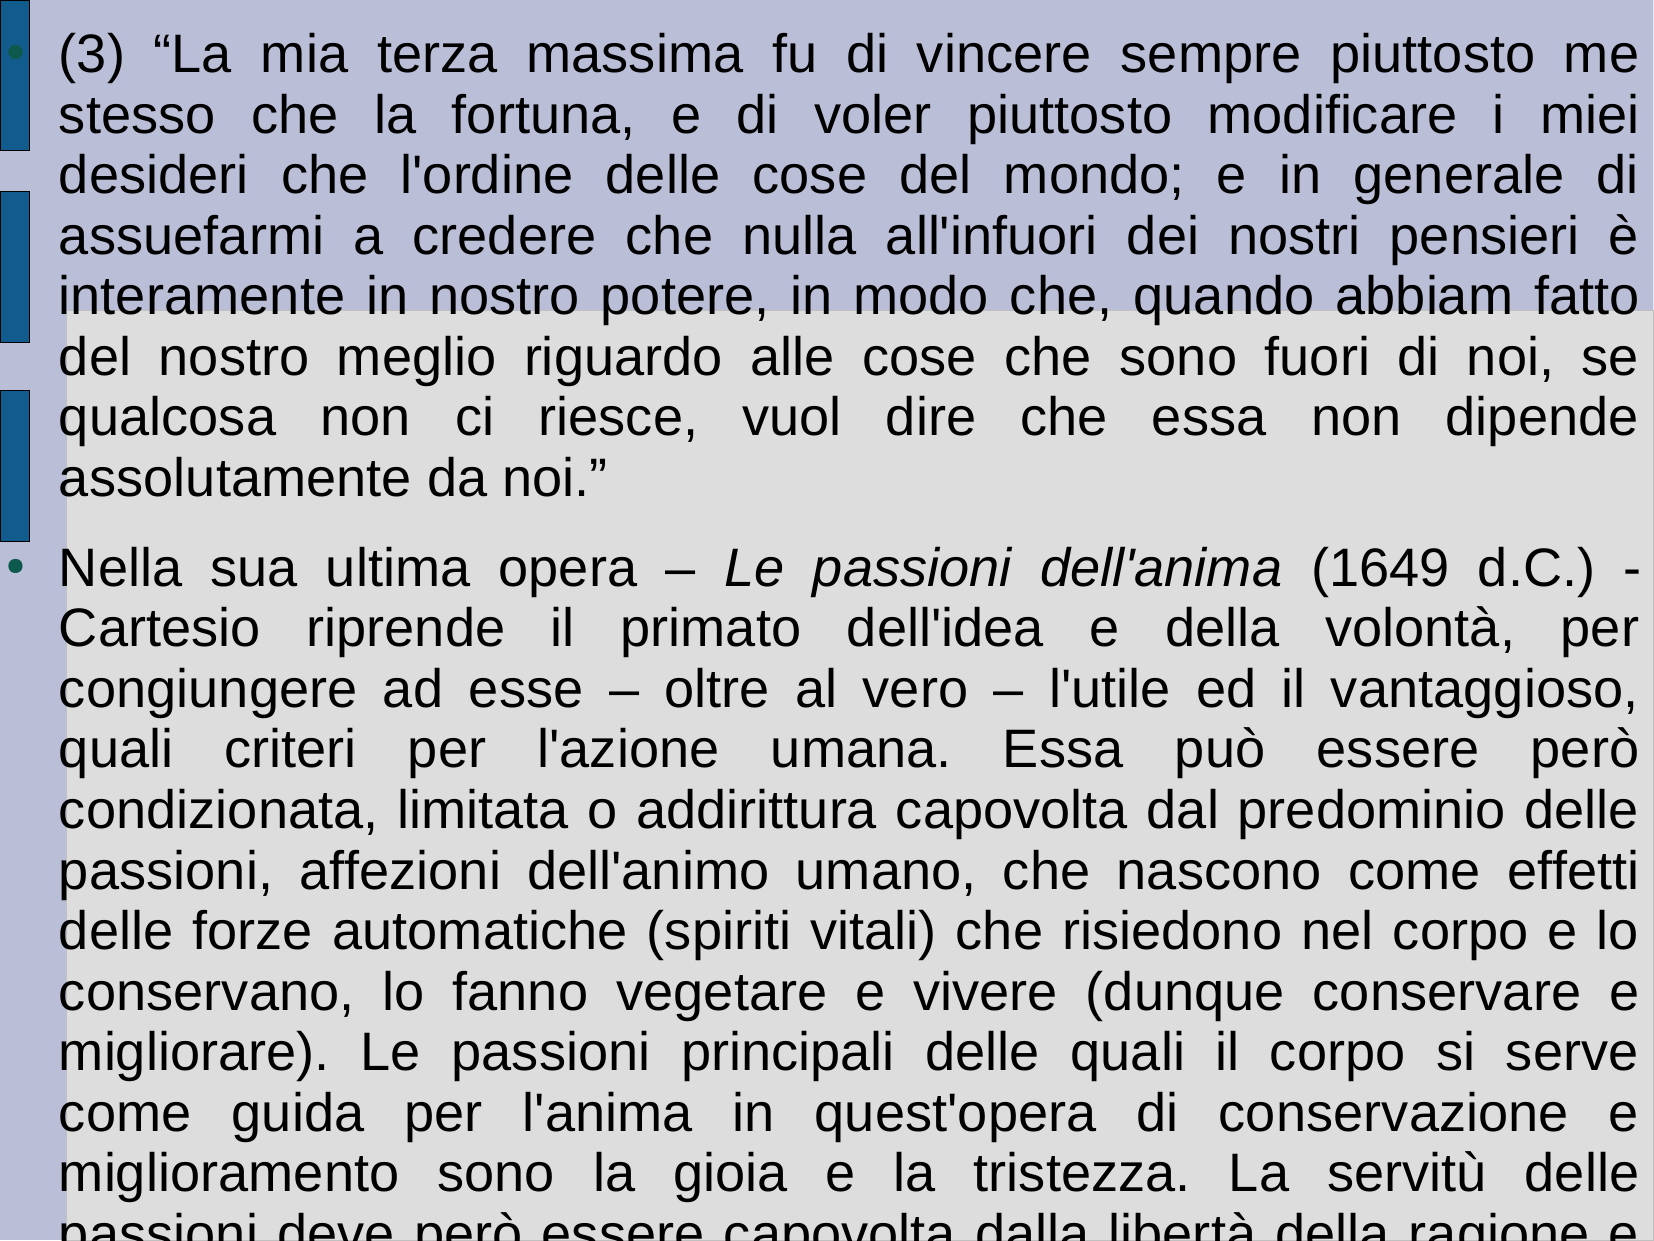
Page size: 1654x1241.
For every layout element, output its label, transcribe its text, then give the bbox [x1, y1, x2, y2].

list (3) “La mia terza massima fu di vincere sempre piuttosto me stesso che la fortuna, e di voler piuttosto modificare i miei desideri che l'ordine delle cose del mondo; e in generale di assuefarmi a credere che nulla all'infuori dei nostri pensieri è interamente in nostro potere, in modo che, quando abbiam fatto del nostro meglio riguardo alle cose che sono fuori di noi, se qualcosa non ci riesce, vuol dire che essa non dipende assolutamente da noi.” Nella sua ultima opera – Le passioni dell'anima (1649 d.C.) - Cartesio riprende il primato dell'idea e della volontà, per congiungere ad esse – oltre al vero – l'utile ed il vantaggioso, quali criteri per l'azione umana. Essa può essere però condizionata, limitata o addirittura capovolta dal predominio delle passioni, affezioni dell'animo umano, che nascono come effetti delle forze automatiche (spiriti vitali) che risiedono nel corpo e lo conservano, lo fanno vegetare e vivere (dunque conservare e migliorare). Le passioni principali delle quali il corpo si serve come guida per l'anima in quest'opera di conservazione e miglioramento sono la gioia e la tristezza. La servitù delle passioni deve però essere capovolta dalla libertà della ragione e dalla corretta esperienza (saggezza). [0, 23, 1642, 1223]
